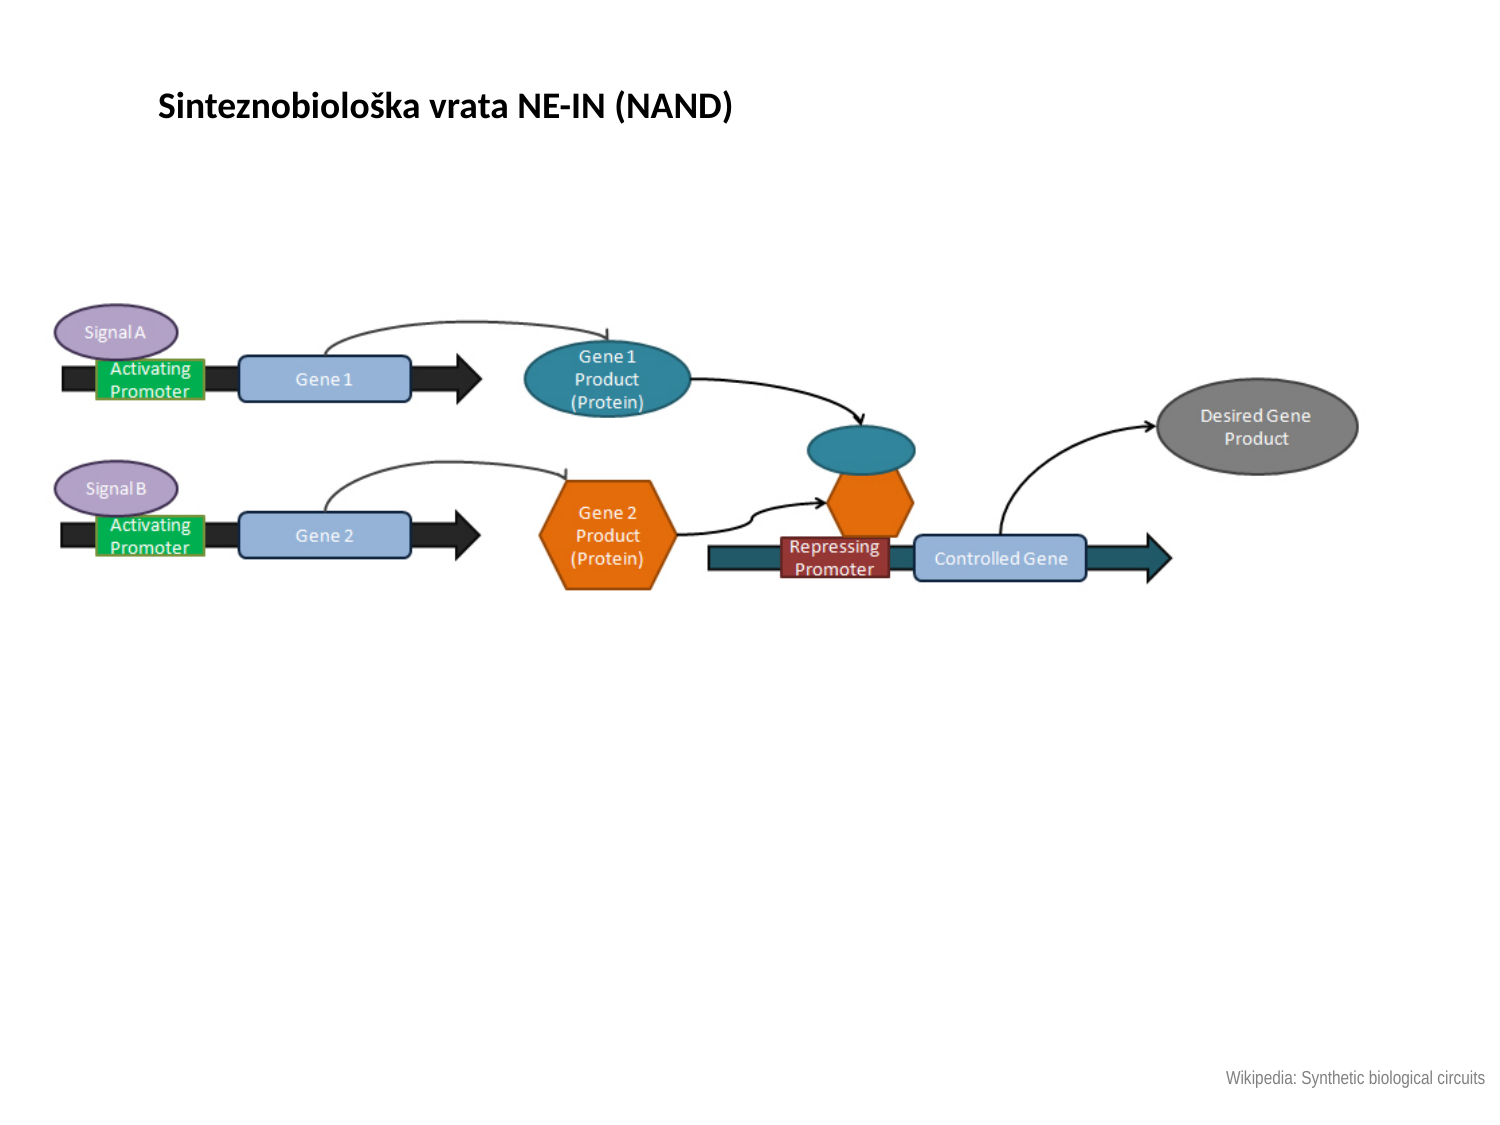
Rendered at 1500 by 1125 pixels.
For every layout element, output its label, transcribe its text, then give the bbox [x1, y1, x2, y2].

picture [35, 290, 1465, 608]
text_box Sinteznobiološka vrata NE-IN (NAND) [143, 73, 750, 133]
text_box Wikipedia: Synthetic biological circuits [749, 1058, 1500, 1096]
